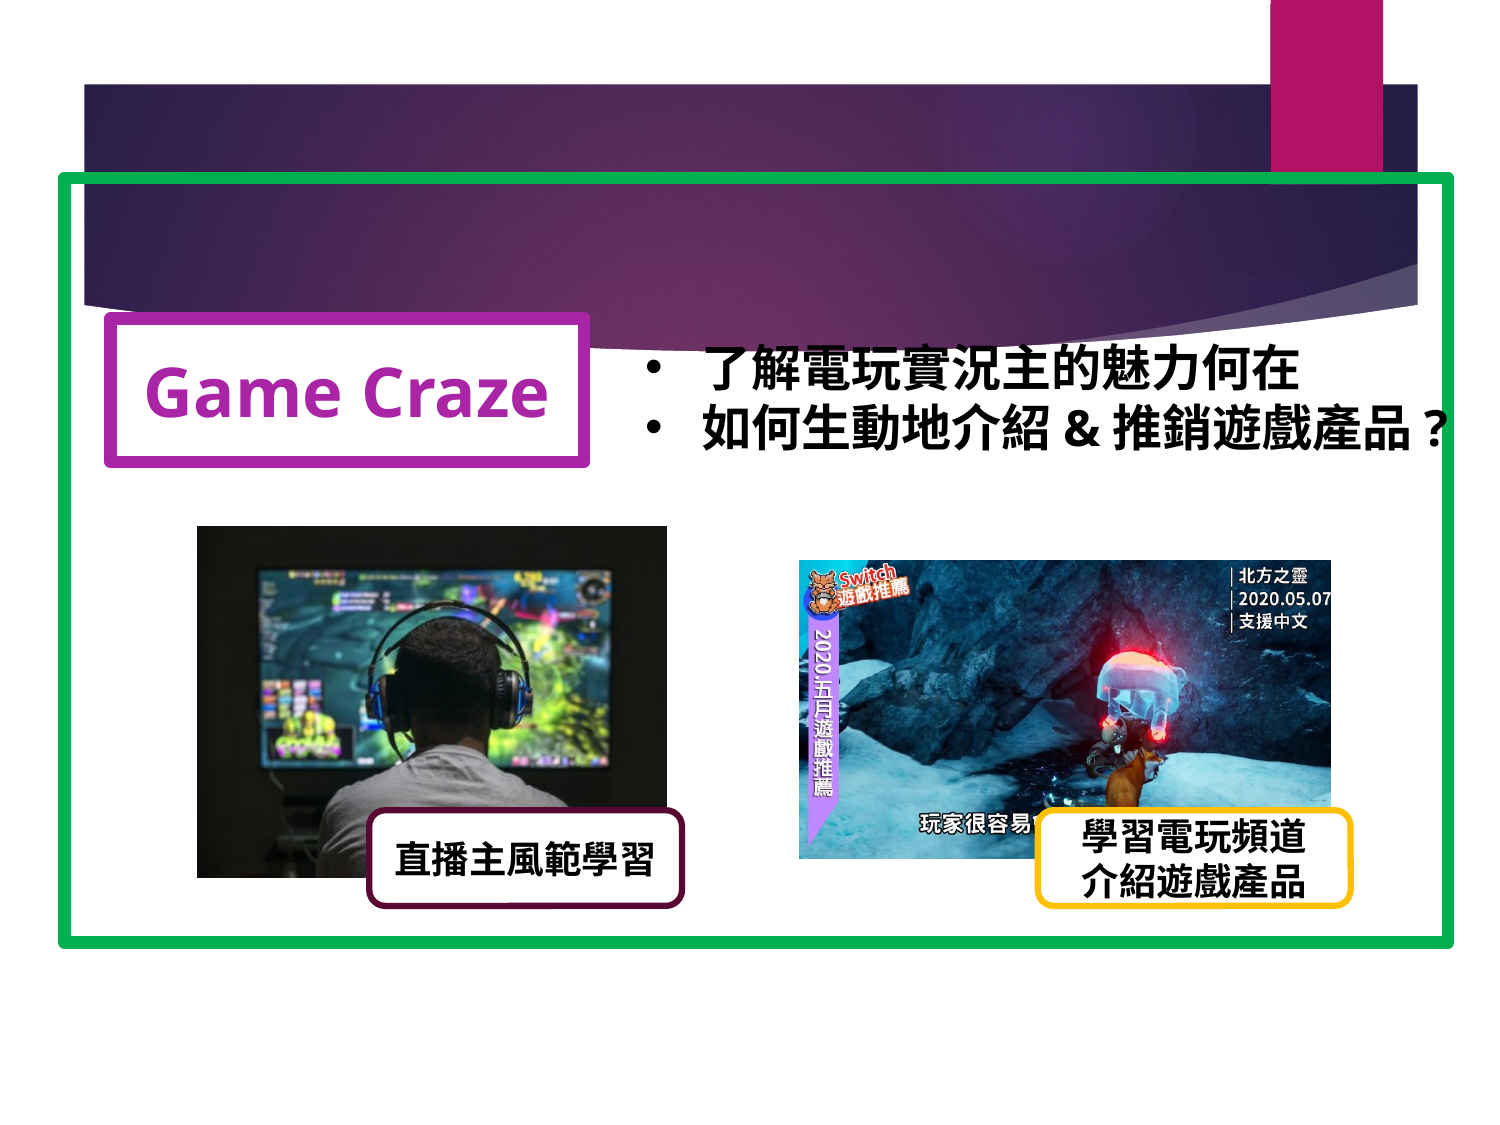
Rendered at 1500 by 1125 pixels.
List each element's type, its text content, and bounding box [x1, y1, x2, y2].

text_box 了解電玩實況主的魅力何在 如何生動地介紹&推銷遊戲產品? [630, 329, 1449, 465]
picture [1384, 85, 1417, 172]
picture [85, 85, 1270, 172]
picture [197, 526, 667, 878]
list [64, 178, 1449, 943]
text_box Game Craze [110, 318, 584, 462]
text_box 學習電玩頻道 介紹遊戲產品 [1037, 810, 1351, 906]
text_box 直播主風範學習 [369, 810, 683, 906]
picture [799, 560, 1331, 859]
picture [947, 560, 958, 566]
